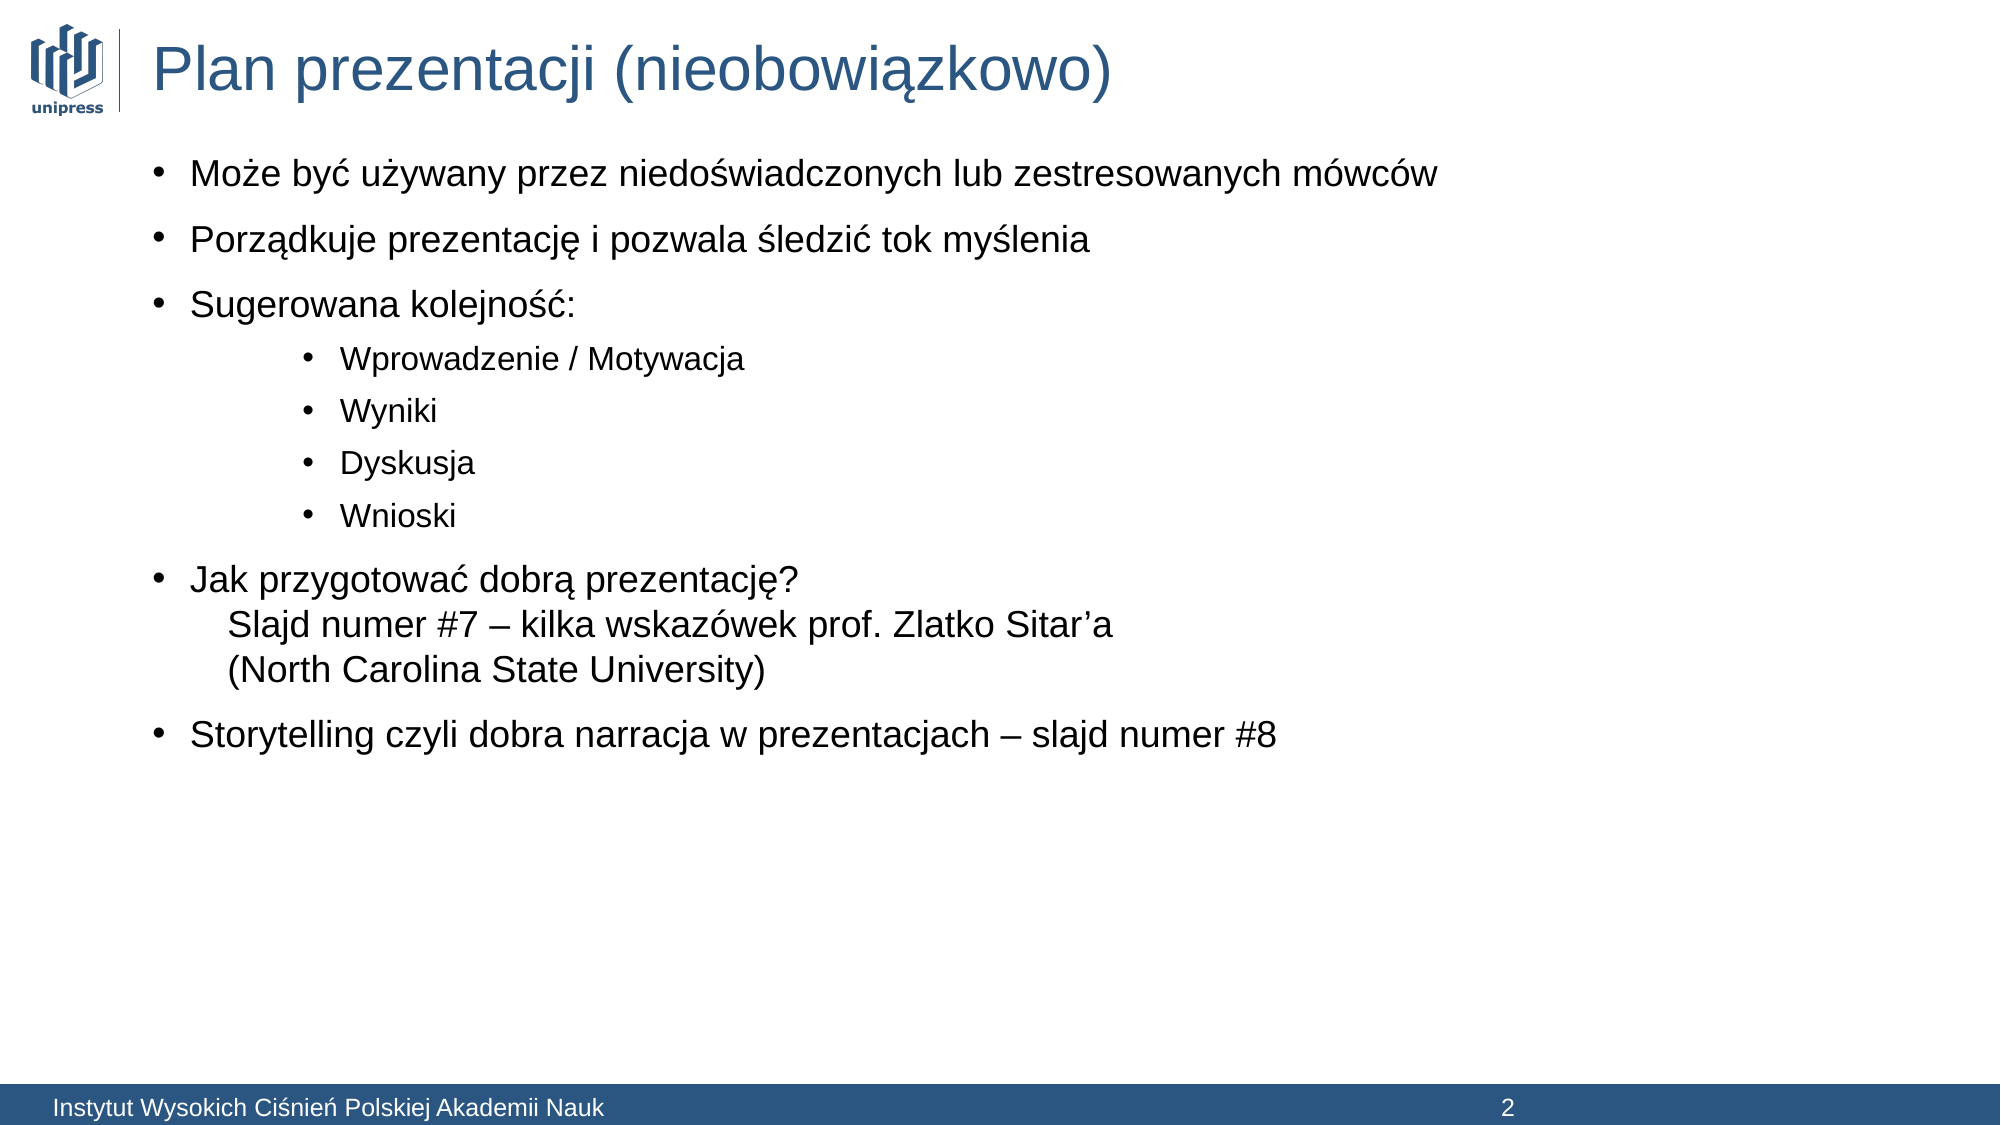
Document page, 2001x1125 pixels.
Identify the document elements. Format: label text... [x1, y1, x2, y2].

list Może być używany przez niedoświadczonych lub zestresowanych mówców Porządkuje prezentację i pozwala śledzić tok myślenia Sugerowana kolejność: Wprowadzenie / Motywacja Wyniki Dyskusja Wnioski Jak przygotować dobrą prezentację? Slajd numer #7 – kilka wskazówek prof. Zlatko Sitar’a (North Carolina State University) Storytelling czyli dobra narracja w prezentacjach – slajd numer #8 [137, 141, 1863, 963]
title Plan prezentacji (nieobowiązkowo) [137, 29, 1863, 112]
text_box 2 [1485, 1084, 1936, 1125]
